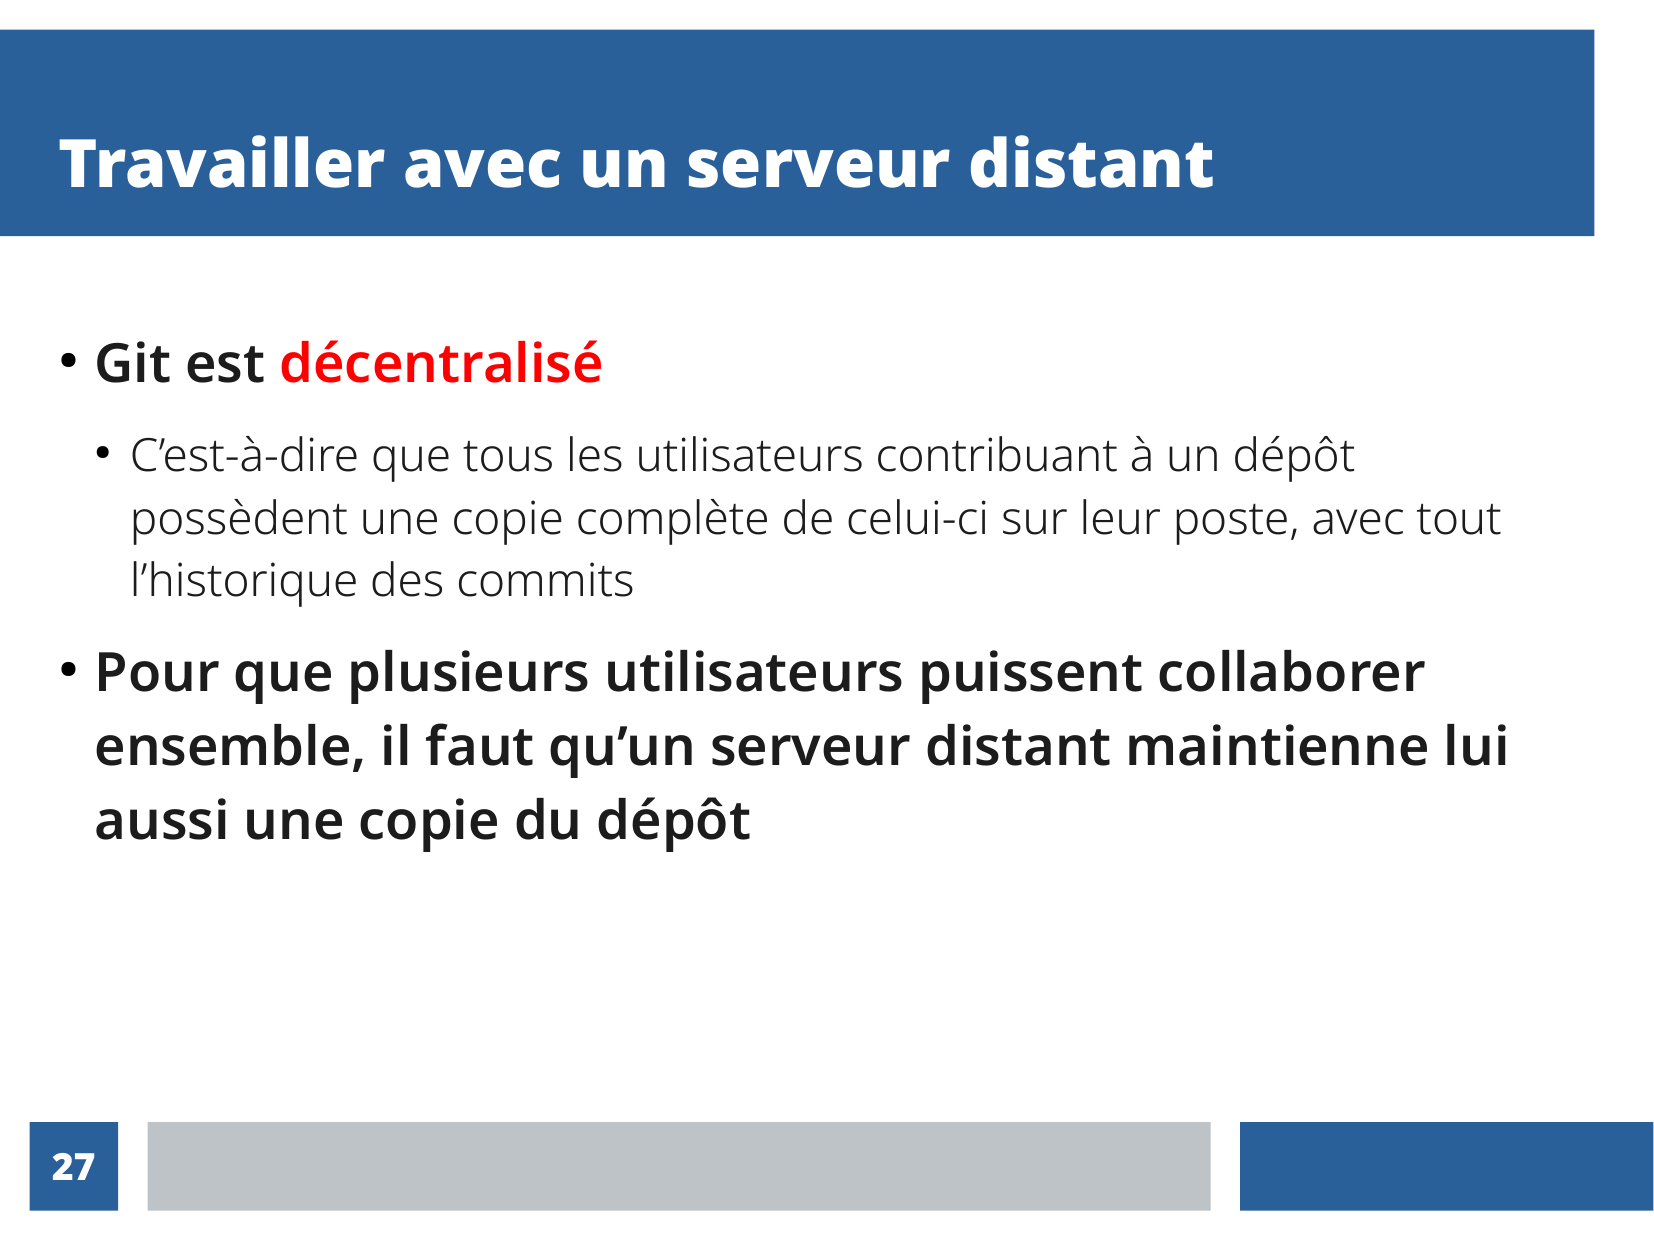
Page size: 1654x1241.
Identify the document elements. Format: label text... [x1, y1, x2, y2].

title Travailler avec un serveur distant [59, 59, 1595, 207]
list Git est décentralisé C’est-à-dire que tous les utilisateurs contribuant à un dépôt possèdent une copie complète de celui-ci sur leur poste, avec tout l’historique des commits Pour que plusieurs utilisateurs puissent collaborer ensemble, il faut qu’un serveur distant maintienne lui aussi une copie du dépôt [59, 324, 1565, 1093]
